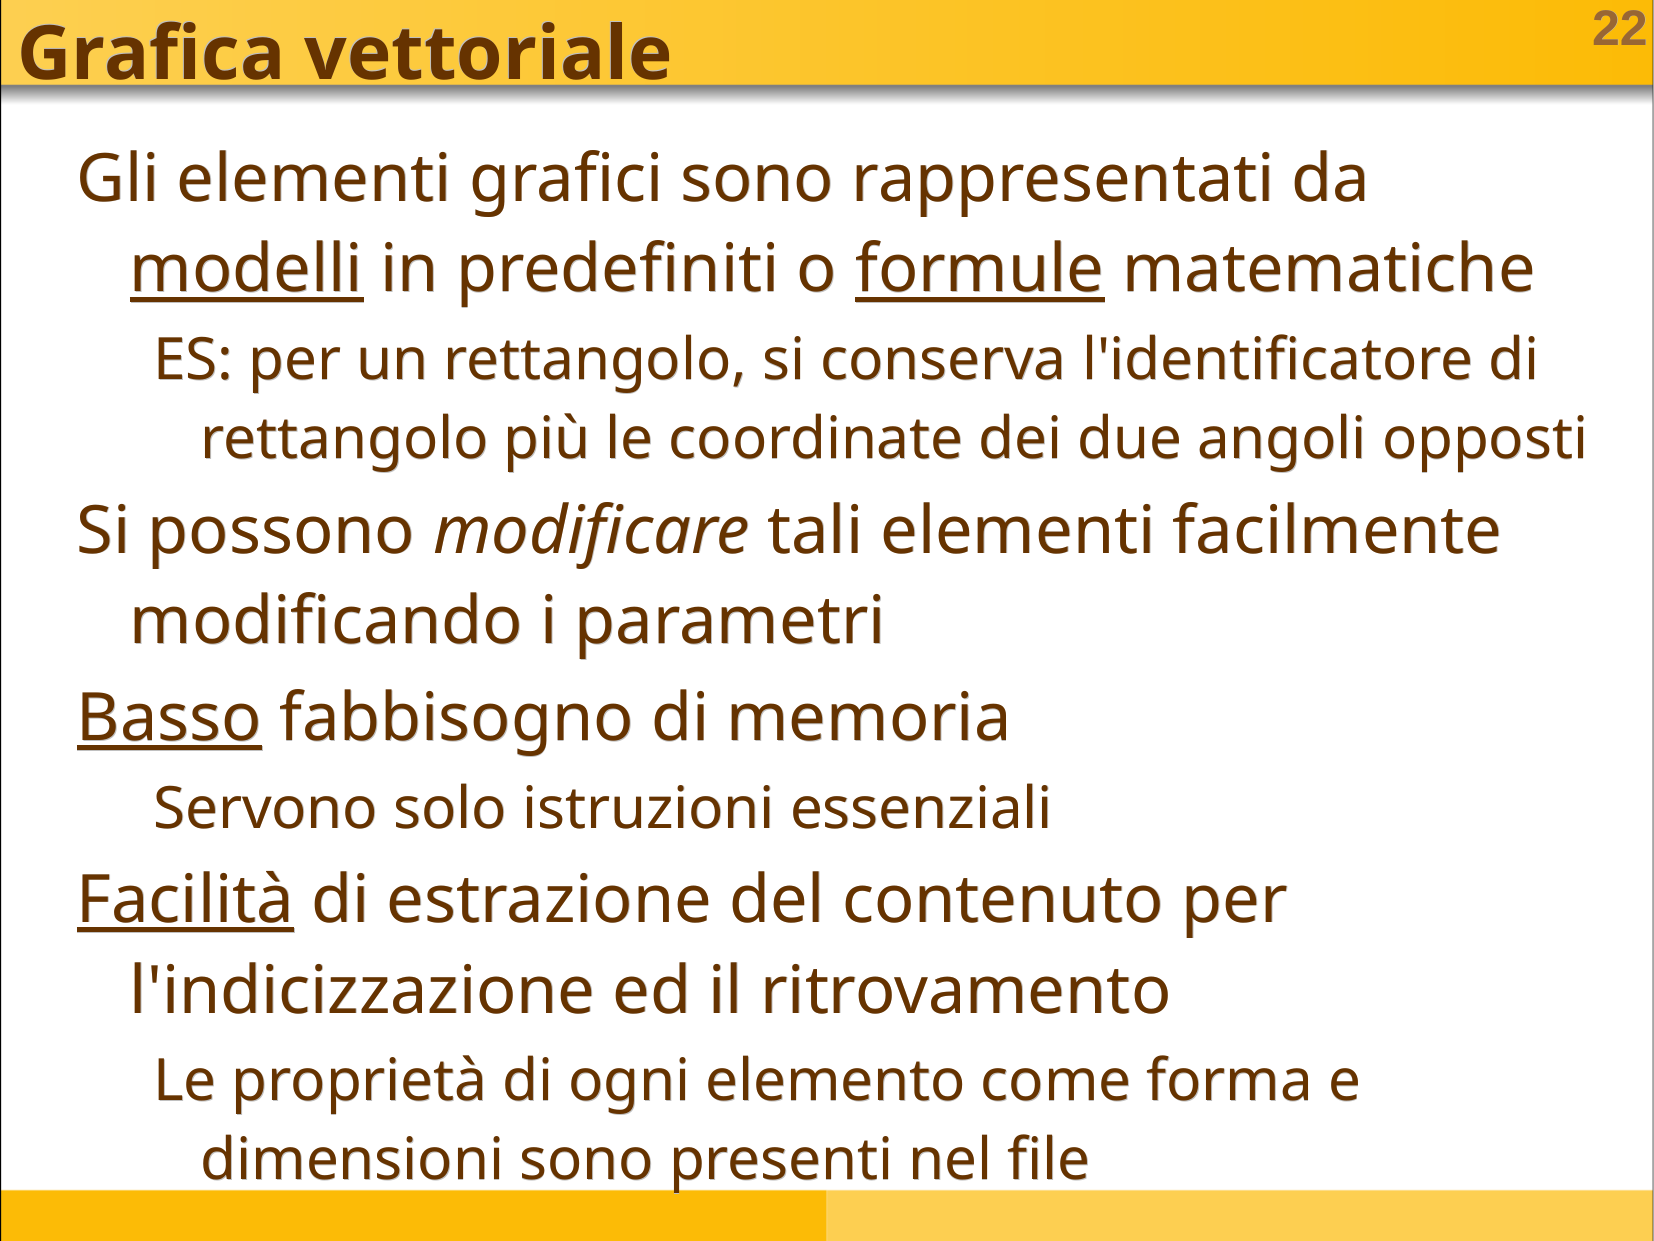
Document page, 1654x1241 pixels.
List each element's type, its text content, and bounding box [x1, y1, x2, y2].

title Grafica vettoriale [0, 0, 1477, 88]
picture [0, 0, 1654, 1241]
list Gli elementi grafici sono rappresentati da modelli in predefiniti o formule matematiche ES: per un rettangolo, si conserva l'identificatore di rettangolo più le coordinate dei due angoli opposti Si possono modificare tali elementi facilmente modificando i parametri Basso fabbisogno di memoria Servono solo istruzioni essenziali Facilità di estrazione del contenuto per l'indicizzazione ed il ritrovamento Le proprietà di ogni elemento come forma e dimensioni sono presenti nel file [59, 129, 1595, 1072]
